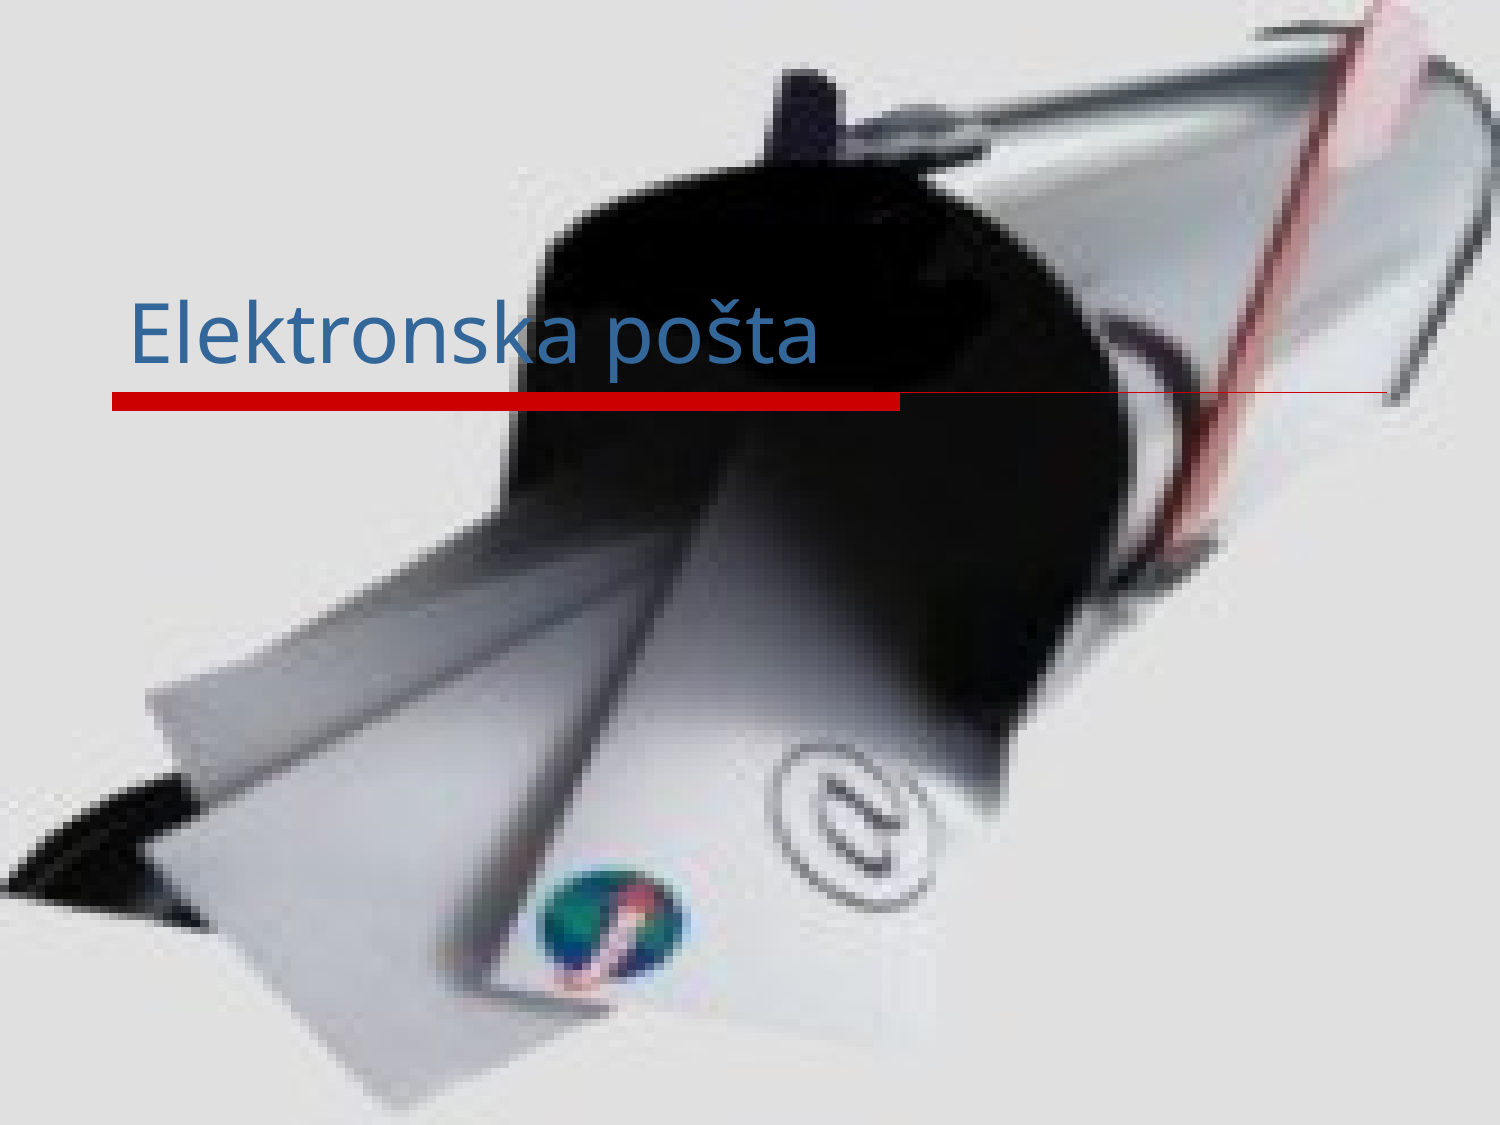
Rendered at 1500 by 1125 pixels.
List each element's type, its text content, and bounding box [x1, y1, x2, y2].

picture [0, 0, 1500, 1125]
subtitle [237, 562, 1388, 825]
title Elektronska pošta [112, 162, 1388, 388]
